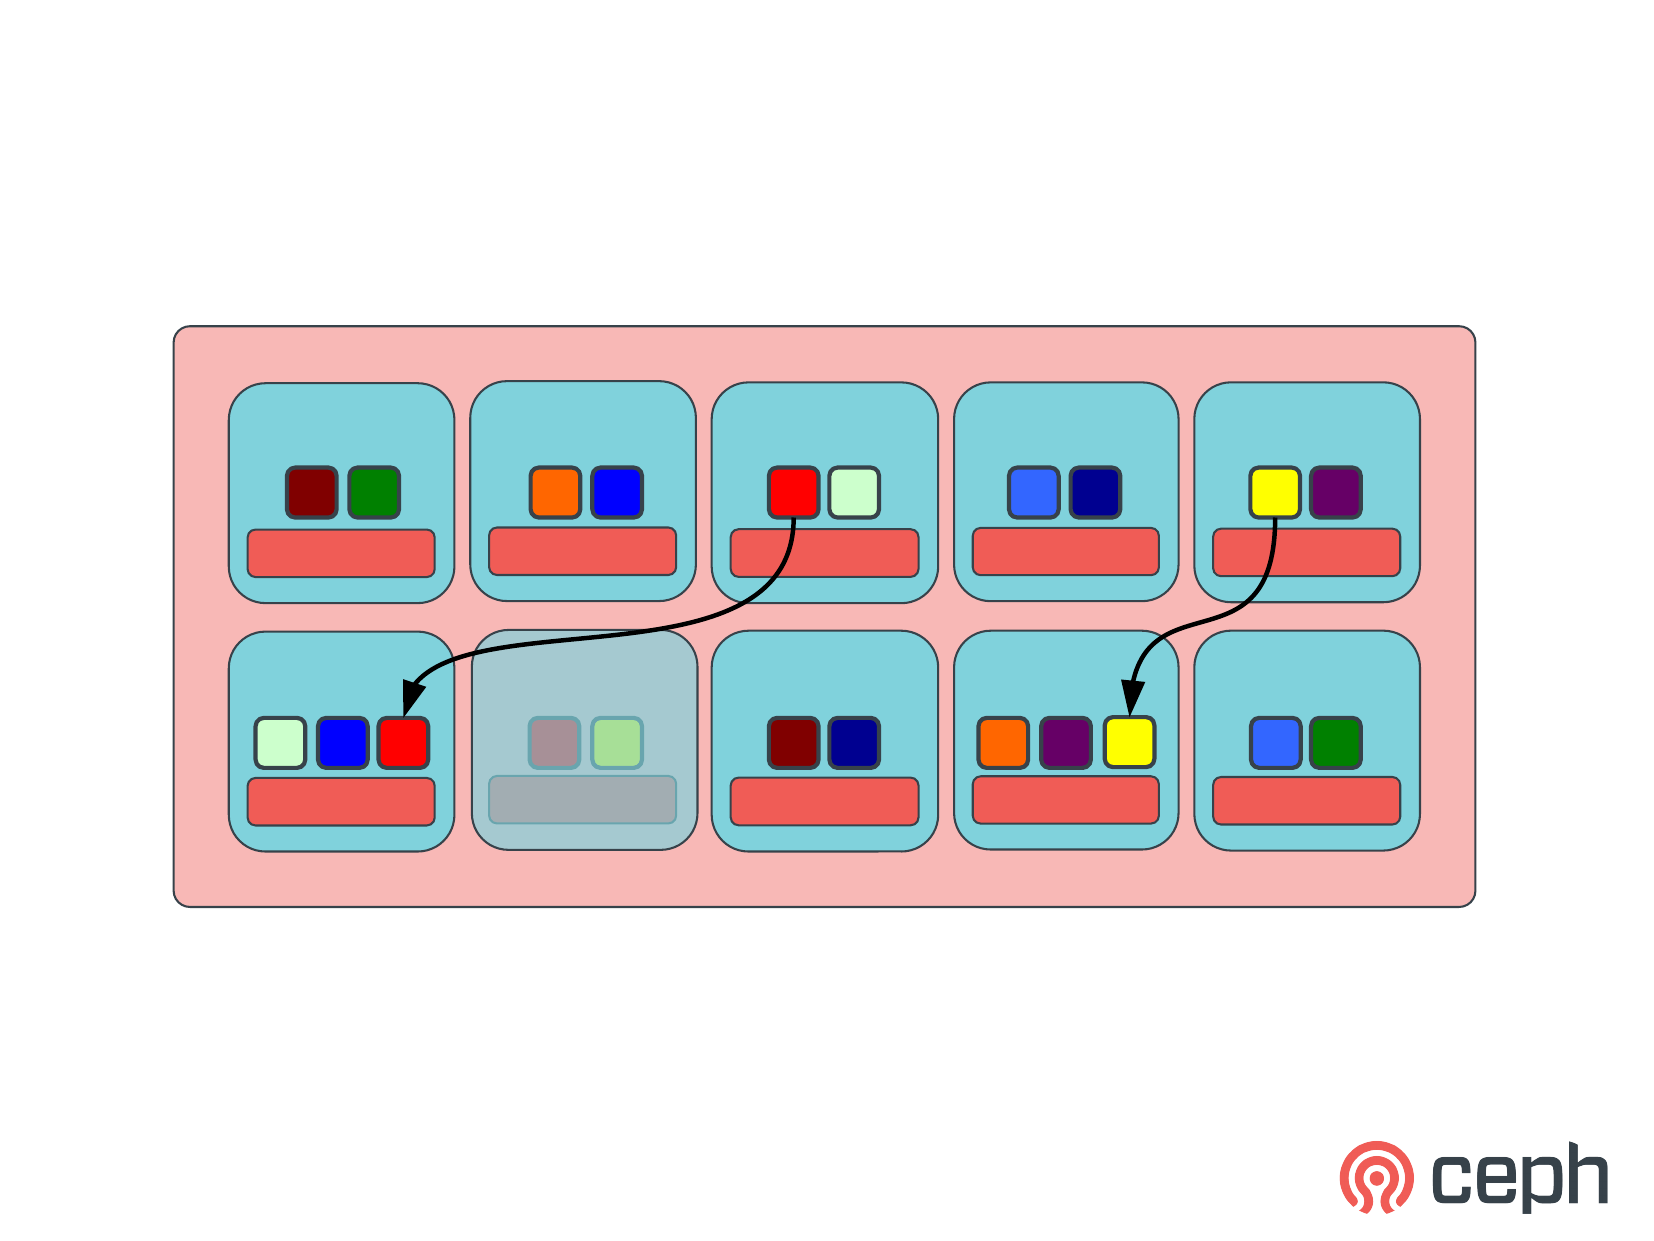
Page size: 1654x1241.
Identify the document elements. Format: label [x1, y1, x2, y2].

picture [1293, 1095, 1654, 1241]
text_box [173, 326, 1476, 907]
